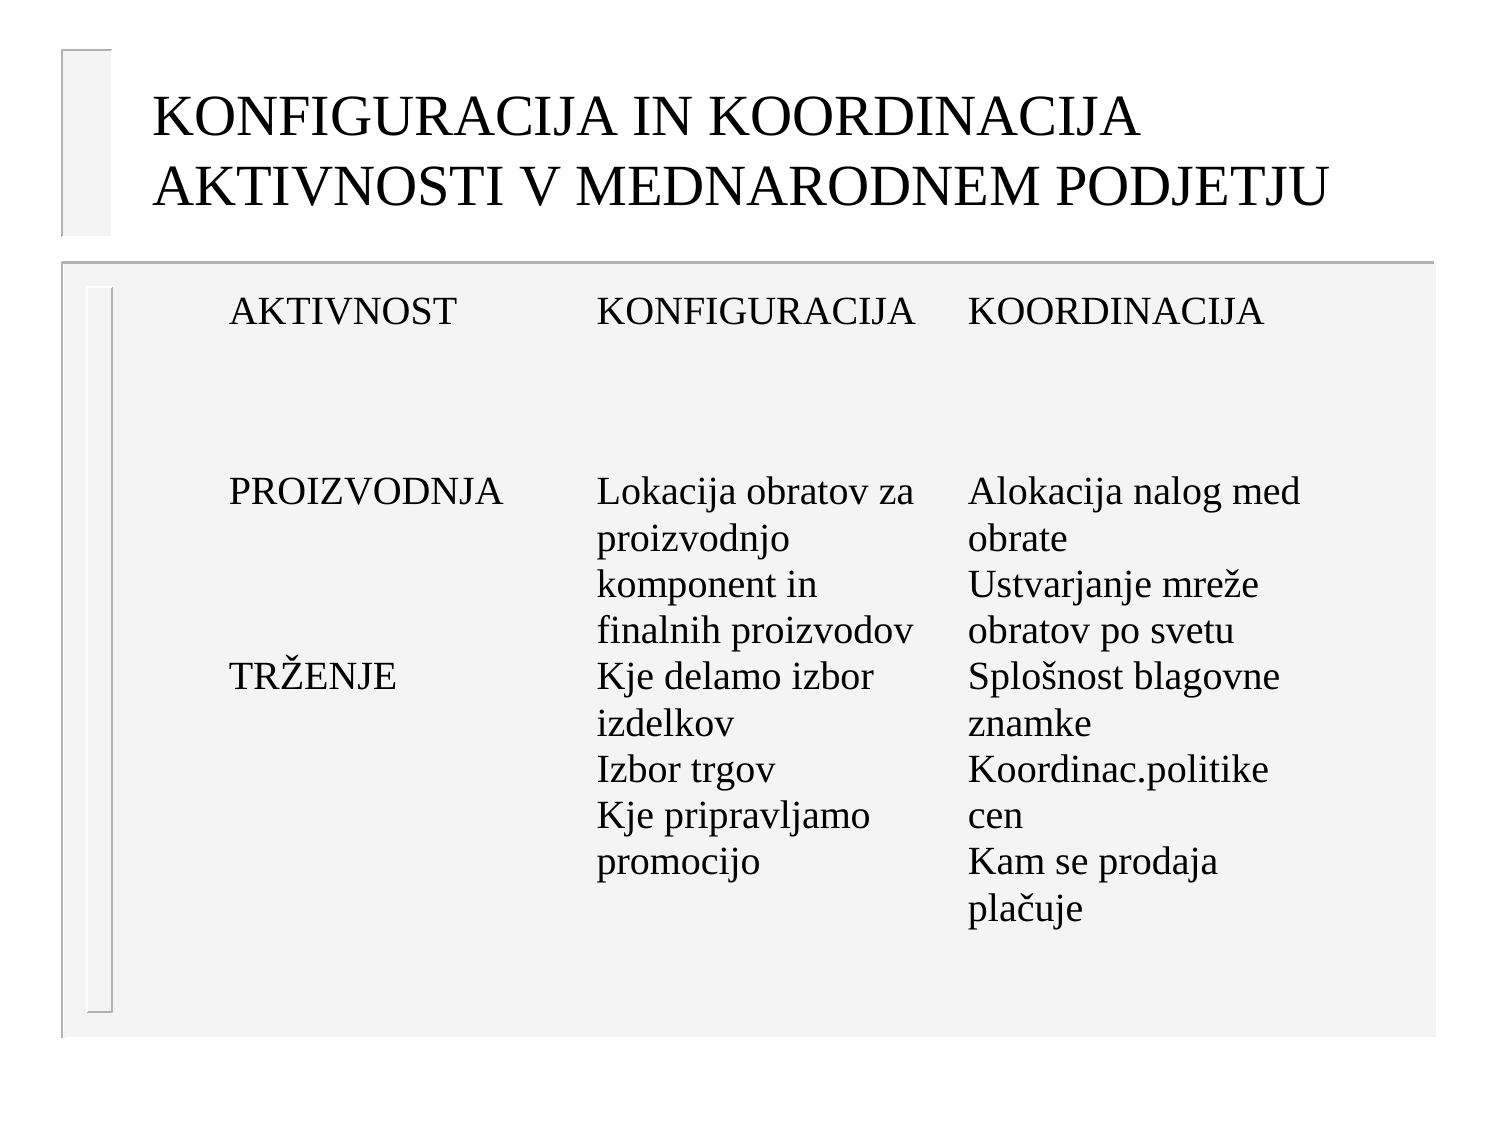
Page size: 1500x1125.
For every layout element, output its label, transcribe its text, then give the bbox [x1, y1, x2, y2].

chart [215, 287, 1330, 958]
title KONFIGURACIJA IN KOORDINACIJA AKTIVNOSTI V MEDNARODNEM PODJETJU [137, 56, 1413, 238]
